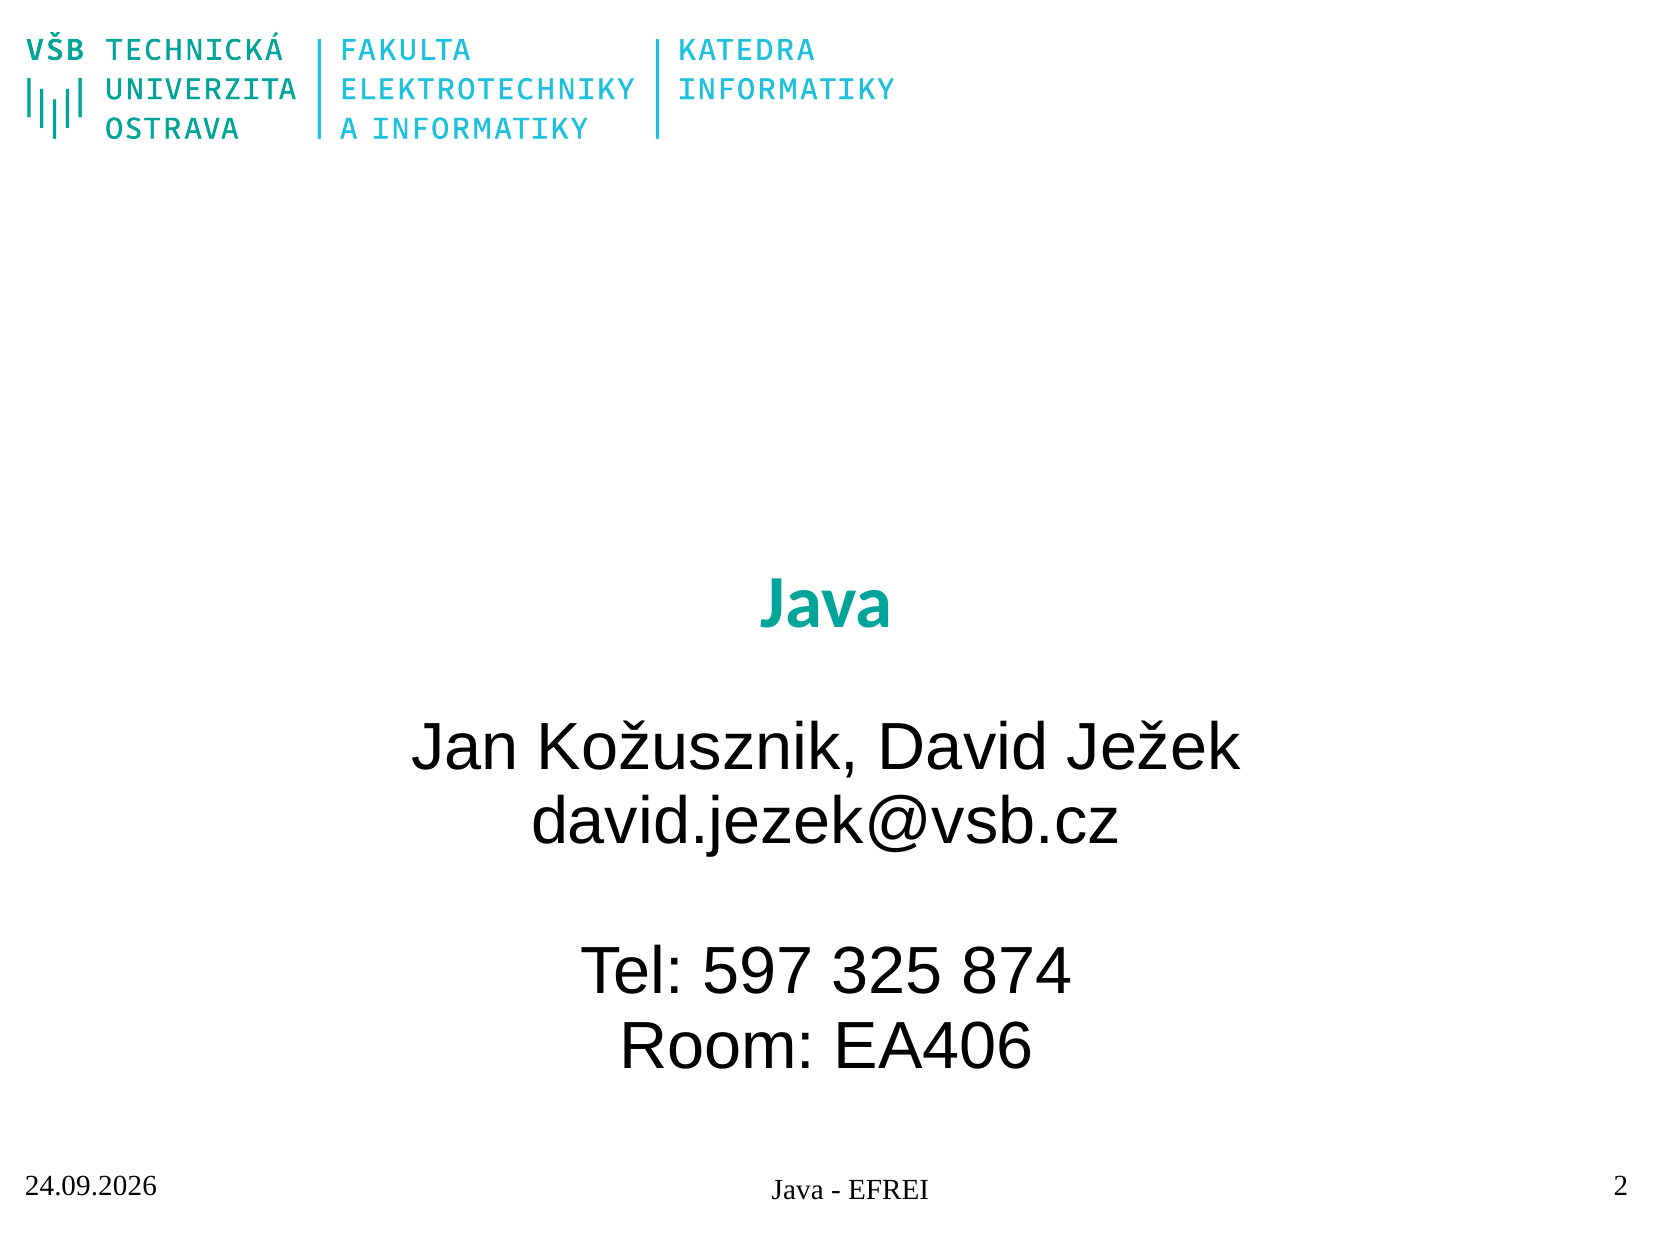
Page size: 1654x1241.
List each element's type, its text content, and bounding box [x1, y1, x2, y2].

title Java [24, 184, 1629, 642]
picture [26, 31, 894, 139]
subtitle Jan Kožusznik, David Ježek david.jezek@vsb.cz Tel: 597 325 874 Room: EA406 [24, 708, 1629, 1146]
